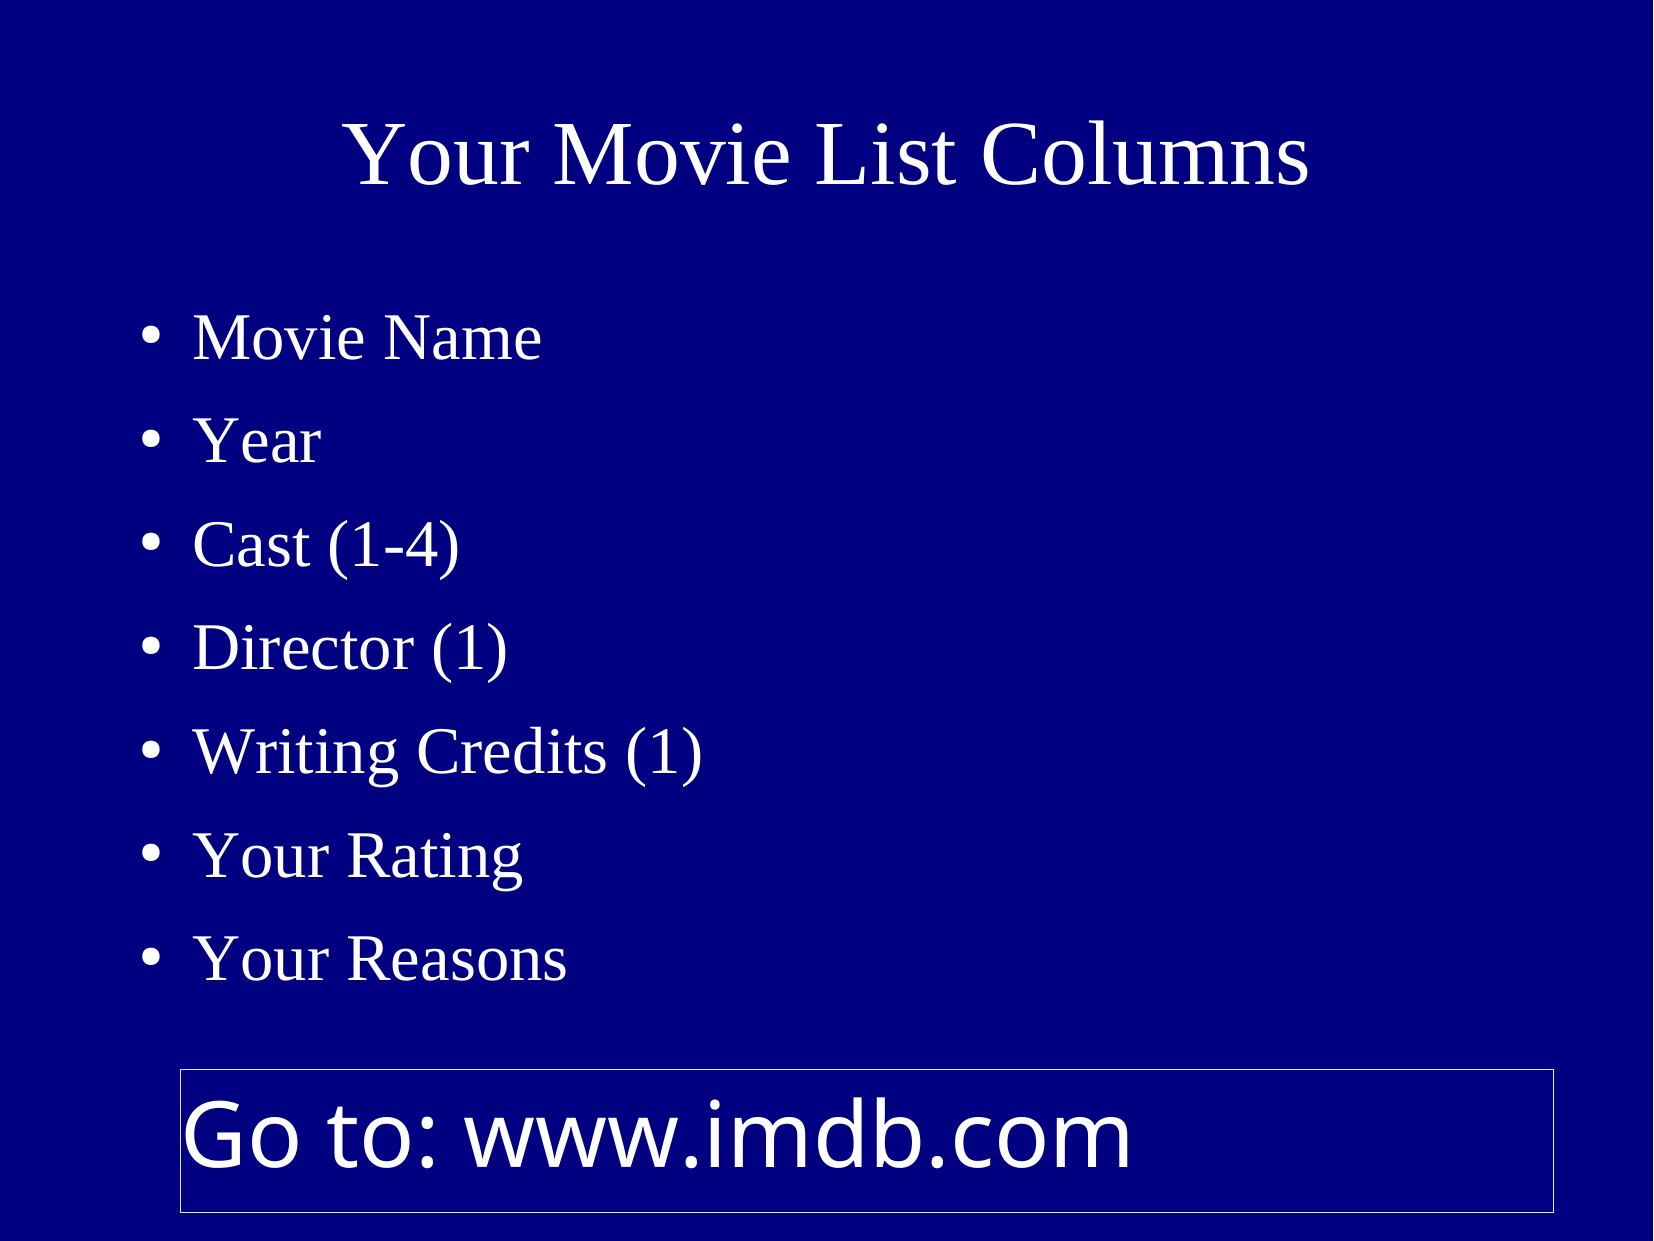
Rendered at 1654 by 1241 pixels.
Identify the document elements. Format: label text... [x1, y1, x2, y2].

text_box Go to: www.imdb.com [180, 1069, 1554, 1213]
title Your Movie List Columns [121, 50, 1533, 258]
list Movie Name Year Cast (1-4) Director (1) Writing Credits (1) Your Rating Your Reasons [121, 299, 811, 1162]
